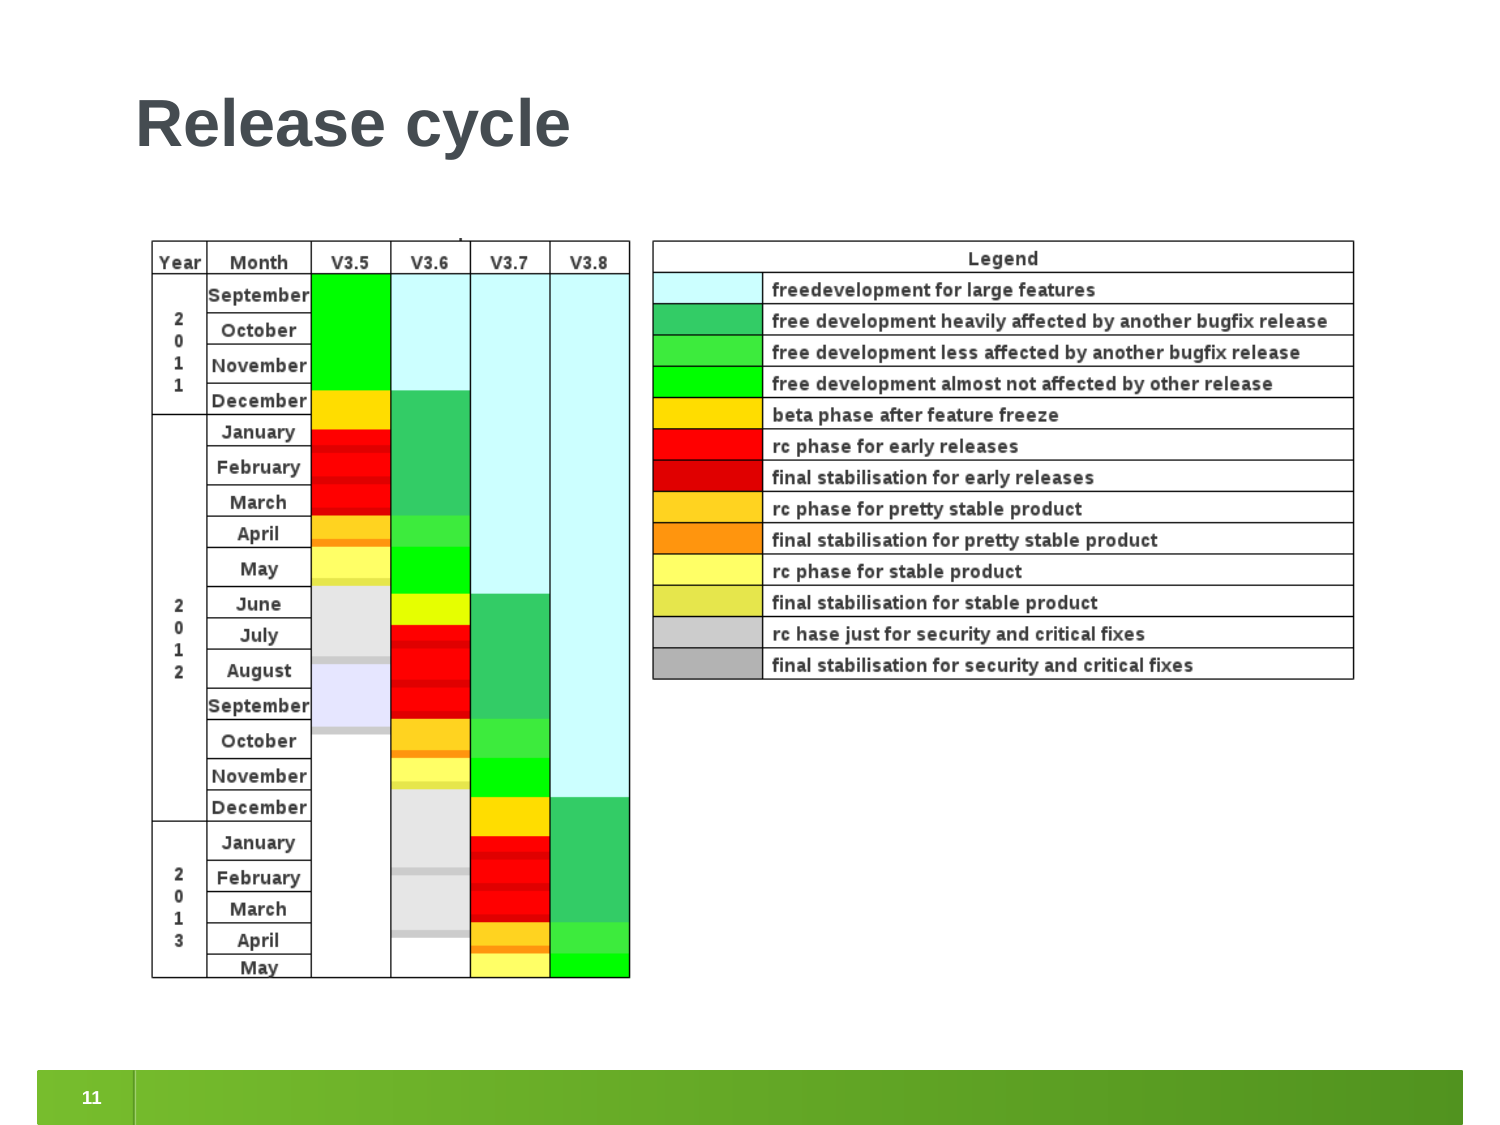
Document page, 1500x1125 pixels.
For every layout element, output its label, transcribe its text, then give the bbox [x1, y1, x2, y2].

title Release cycle [135, 41, 1372, 204]
picture [149, 238, 1357, 981]
